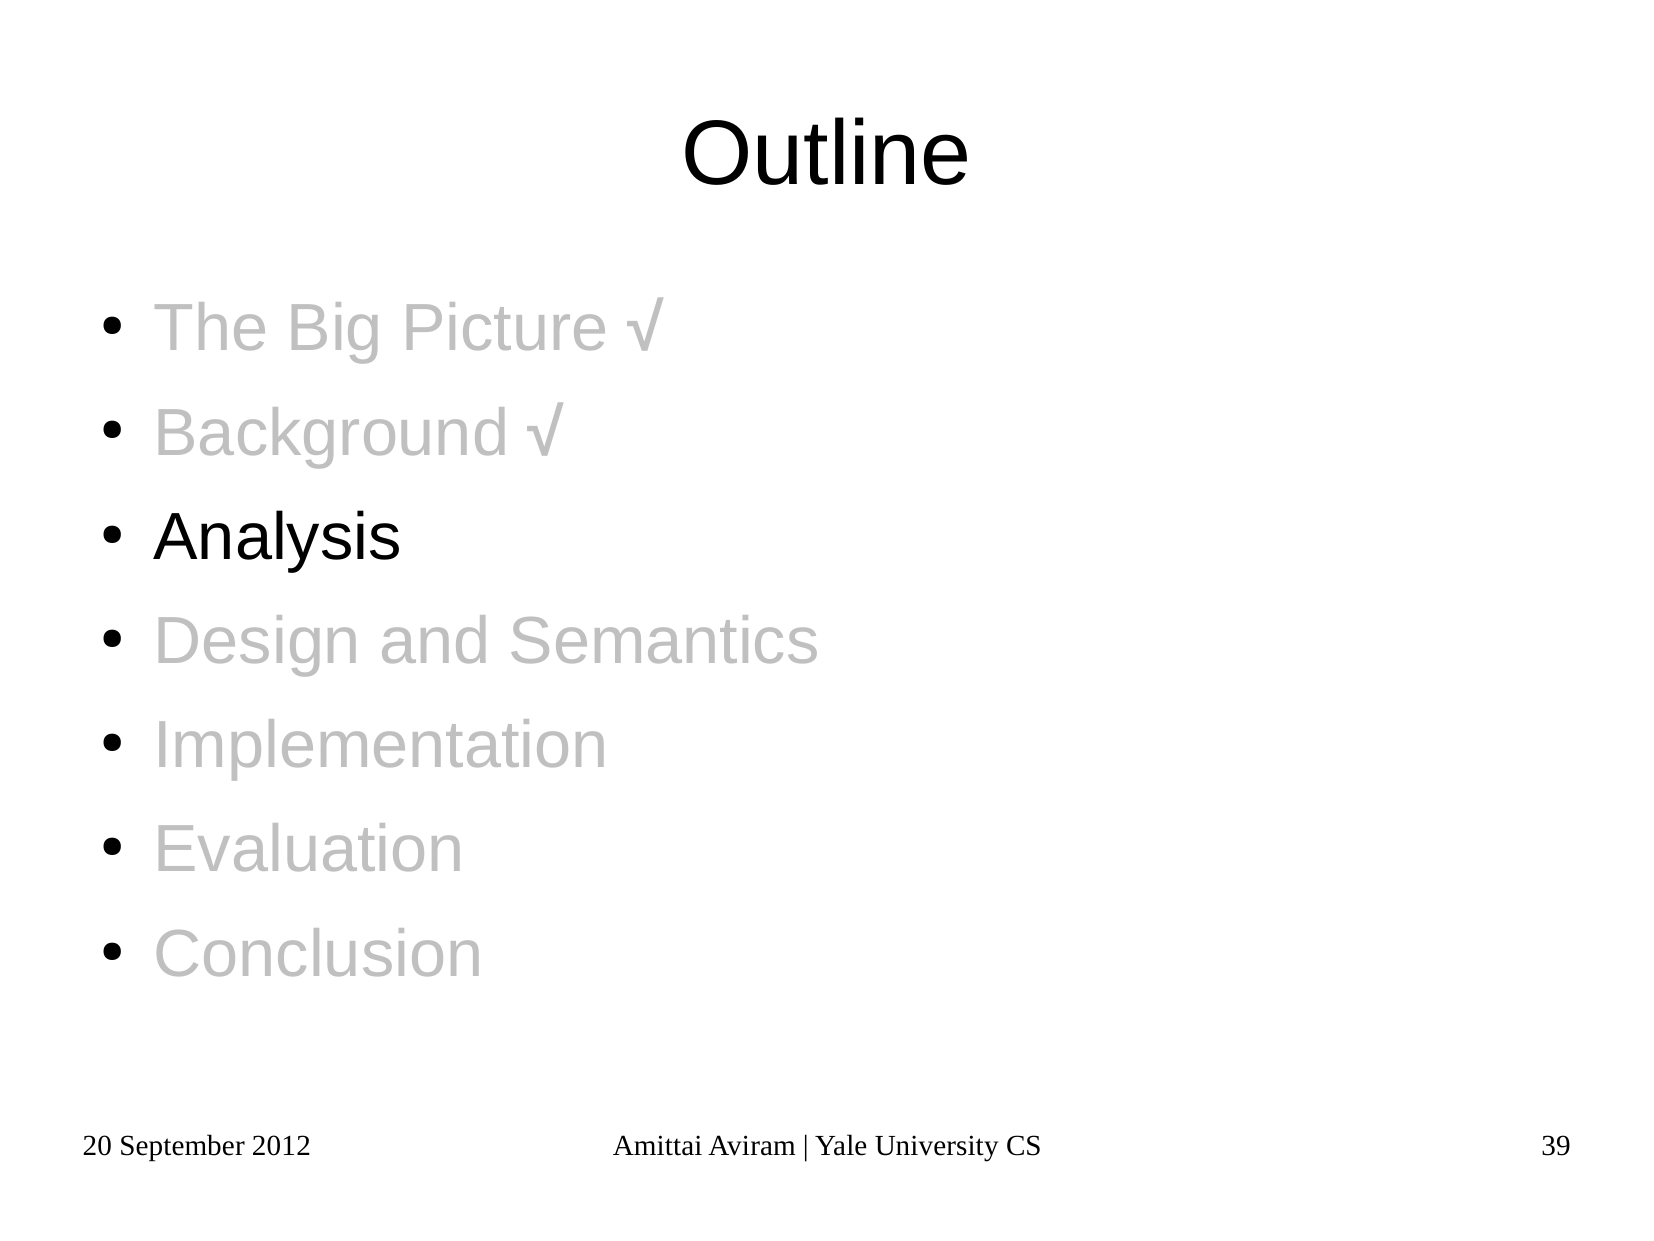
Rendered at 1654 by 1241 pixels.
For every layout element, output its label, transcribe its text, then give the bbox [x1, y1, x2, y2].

title Outline [82, 49, 1571, 257]
list The Big Picture √ Background √ Analysis Design and Semantics Implementation Evaluation Conclusion [82, 290, 1571, 1109]
